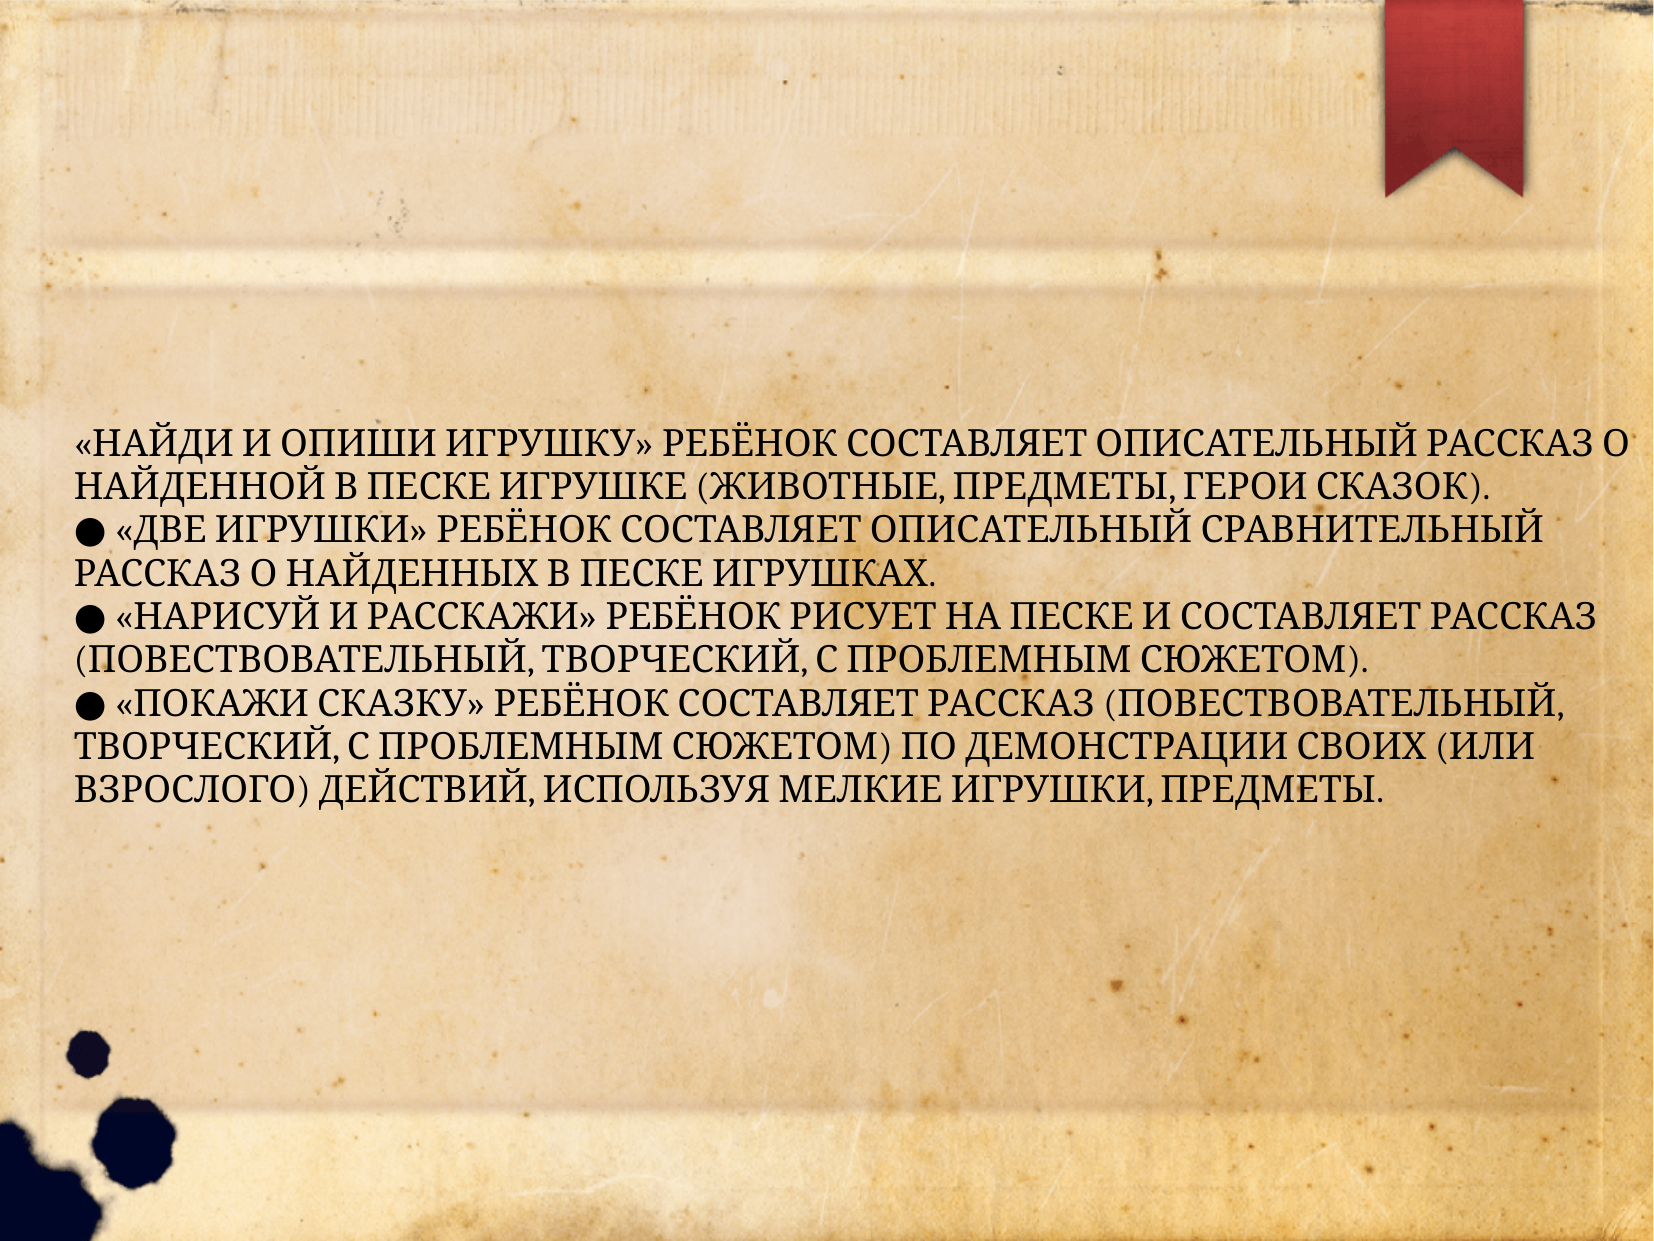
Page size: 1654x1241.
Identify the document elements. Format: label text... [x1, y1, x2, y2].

picture [0, 0, 1654, 1241]
text_box «Найди и опиши игрушку» Ребёнок составляет описательный рассказ о найденной в песке игрушке (животные, предметы, герои сказок). ● «Две игрушки» Ребёнок составляет описательный сравнительный рассказ о найденных в песке игрушках. ● «Нарисуй и расскажи» Ребёнок рисует на песке и составляет рассказ (повествовательный, творческий, с проблемным сюжетом). ● «Покажи сказку» Ребёнок составляет рассказ (повествовательный, творческий, с проблемным сюжетом) по демонстрации своих (или взрослого) действий, используя мелкие игрушки, предметы. [59, 415, 1654, 975]
